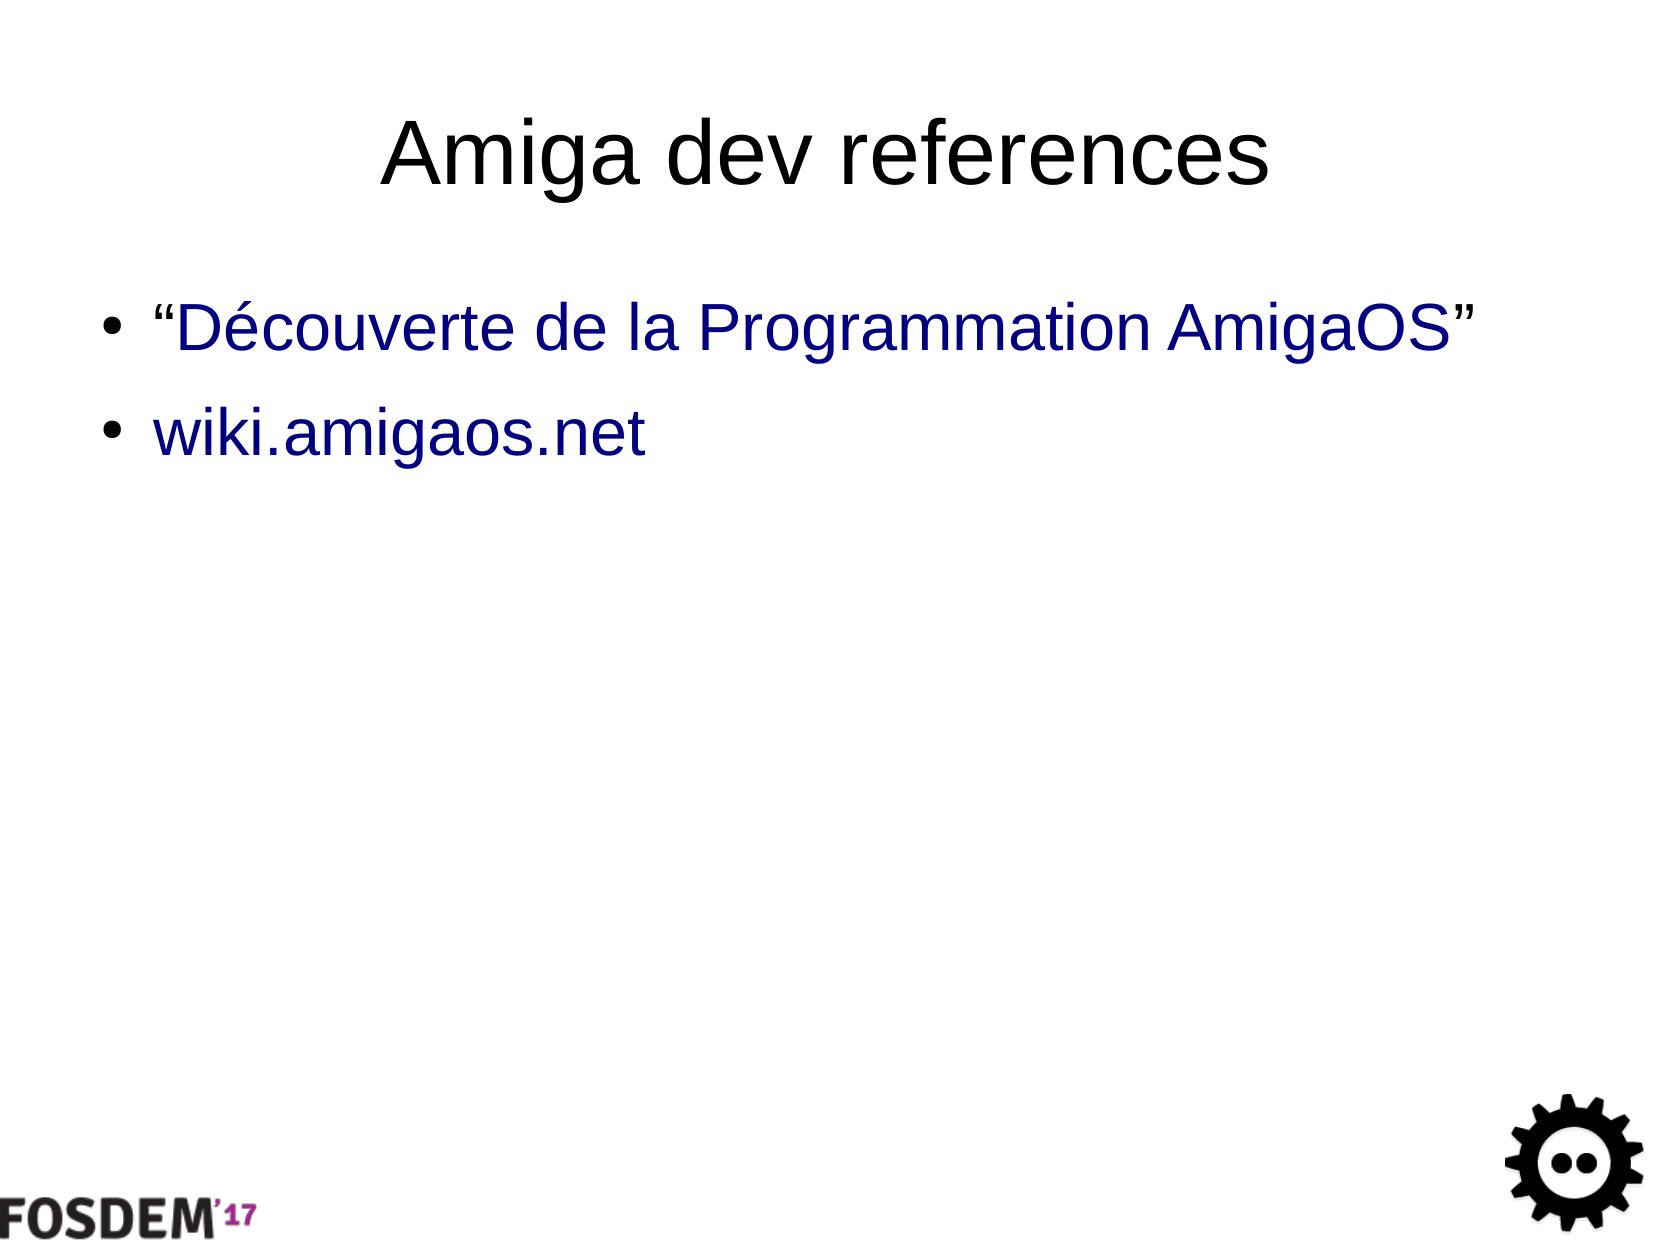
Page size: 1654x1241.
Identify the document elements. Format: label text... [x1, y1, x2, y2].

list “Découverte de la Programmation AmigaOS” wiki.amigaos.net [82, 290, 1571, 1010]
title Amiga dev references [82, 49, 1571, 257]
picture [0, 1196, 258, 1241]
picture [1505, 1094, 1648, 1235]
